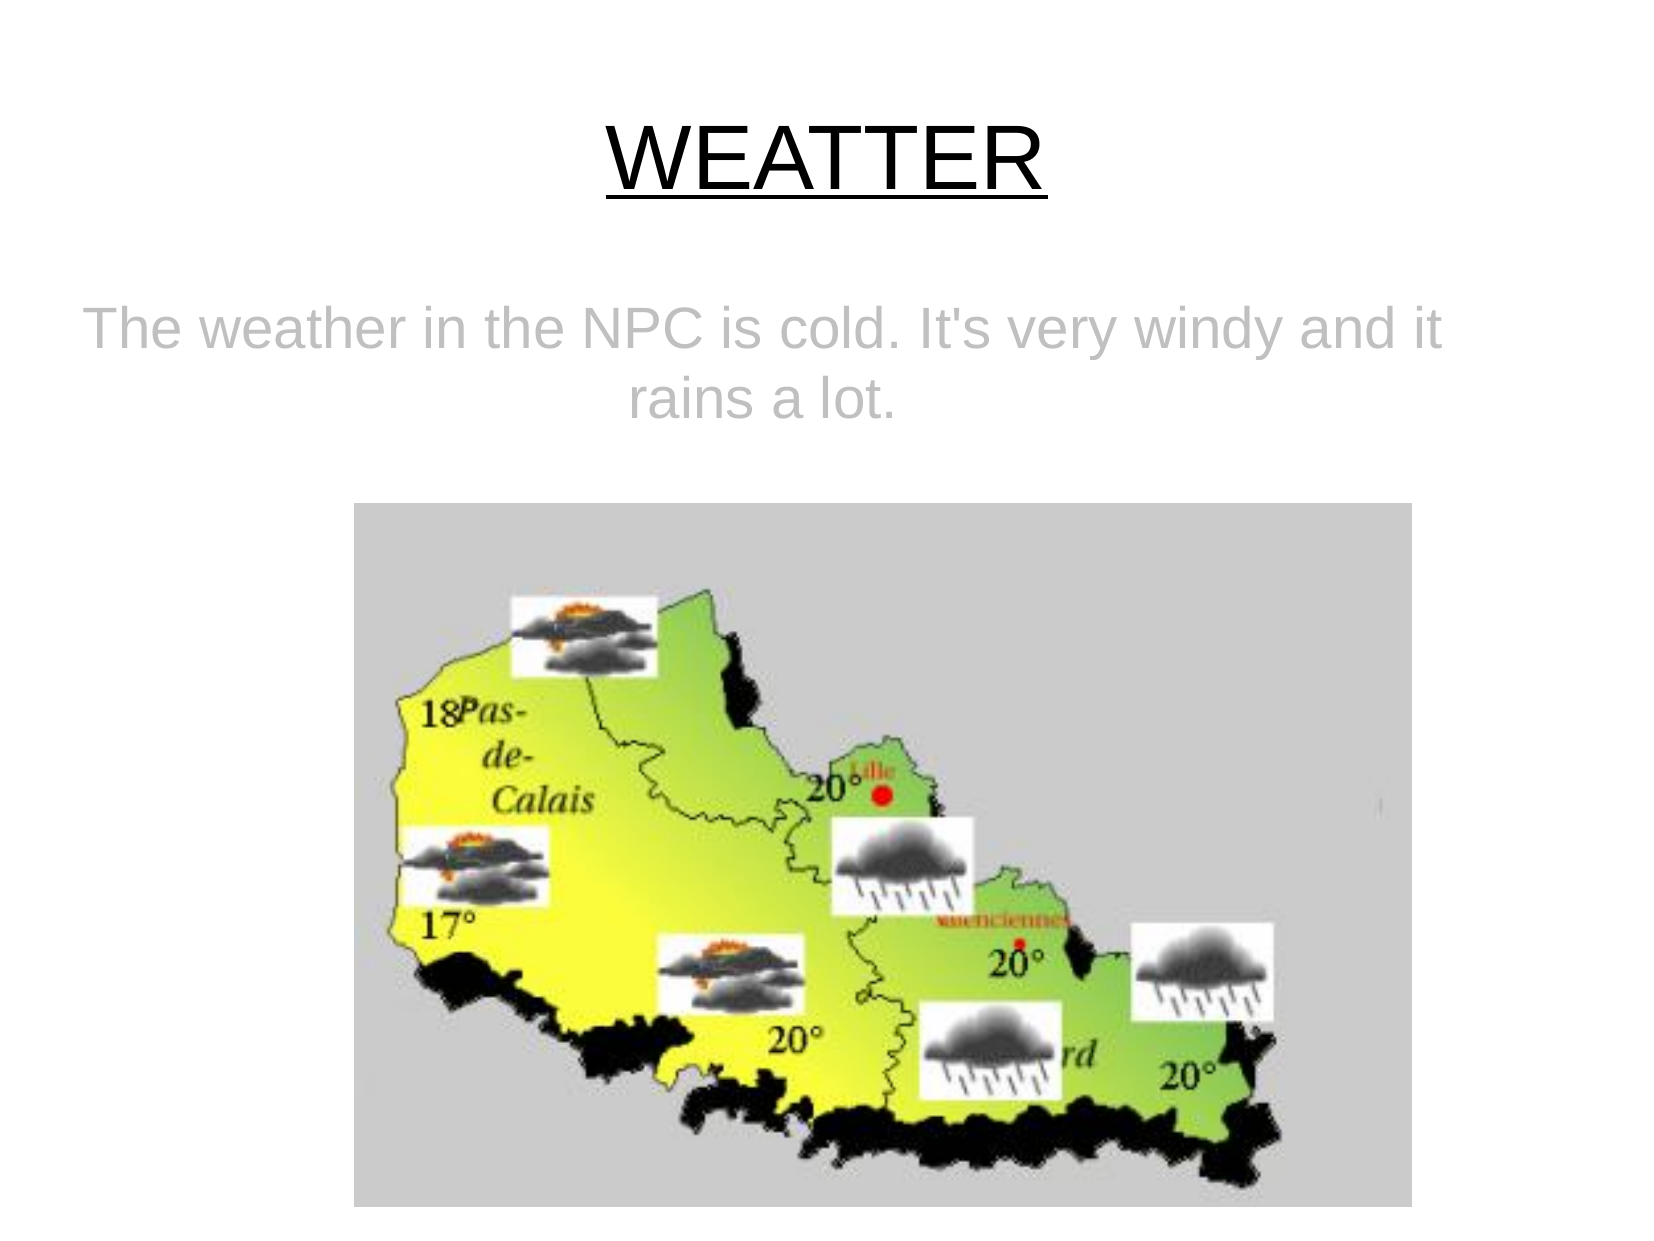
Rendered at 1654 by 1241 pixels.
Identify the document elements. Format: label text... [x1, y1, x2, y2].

list The weather in the NPC is cold. It's very windy and it rains a lot. [82, 290, 1571, 1010]
title WEATTER [82, 49, 1571, 257]
picture [354, 503, 1412, 1207]
